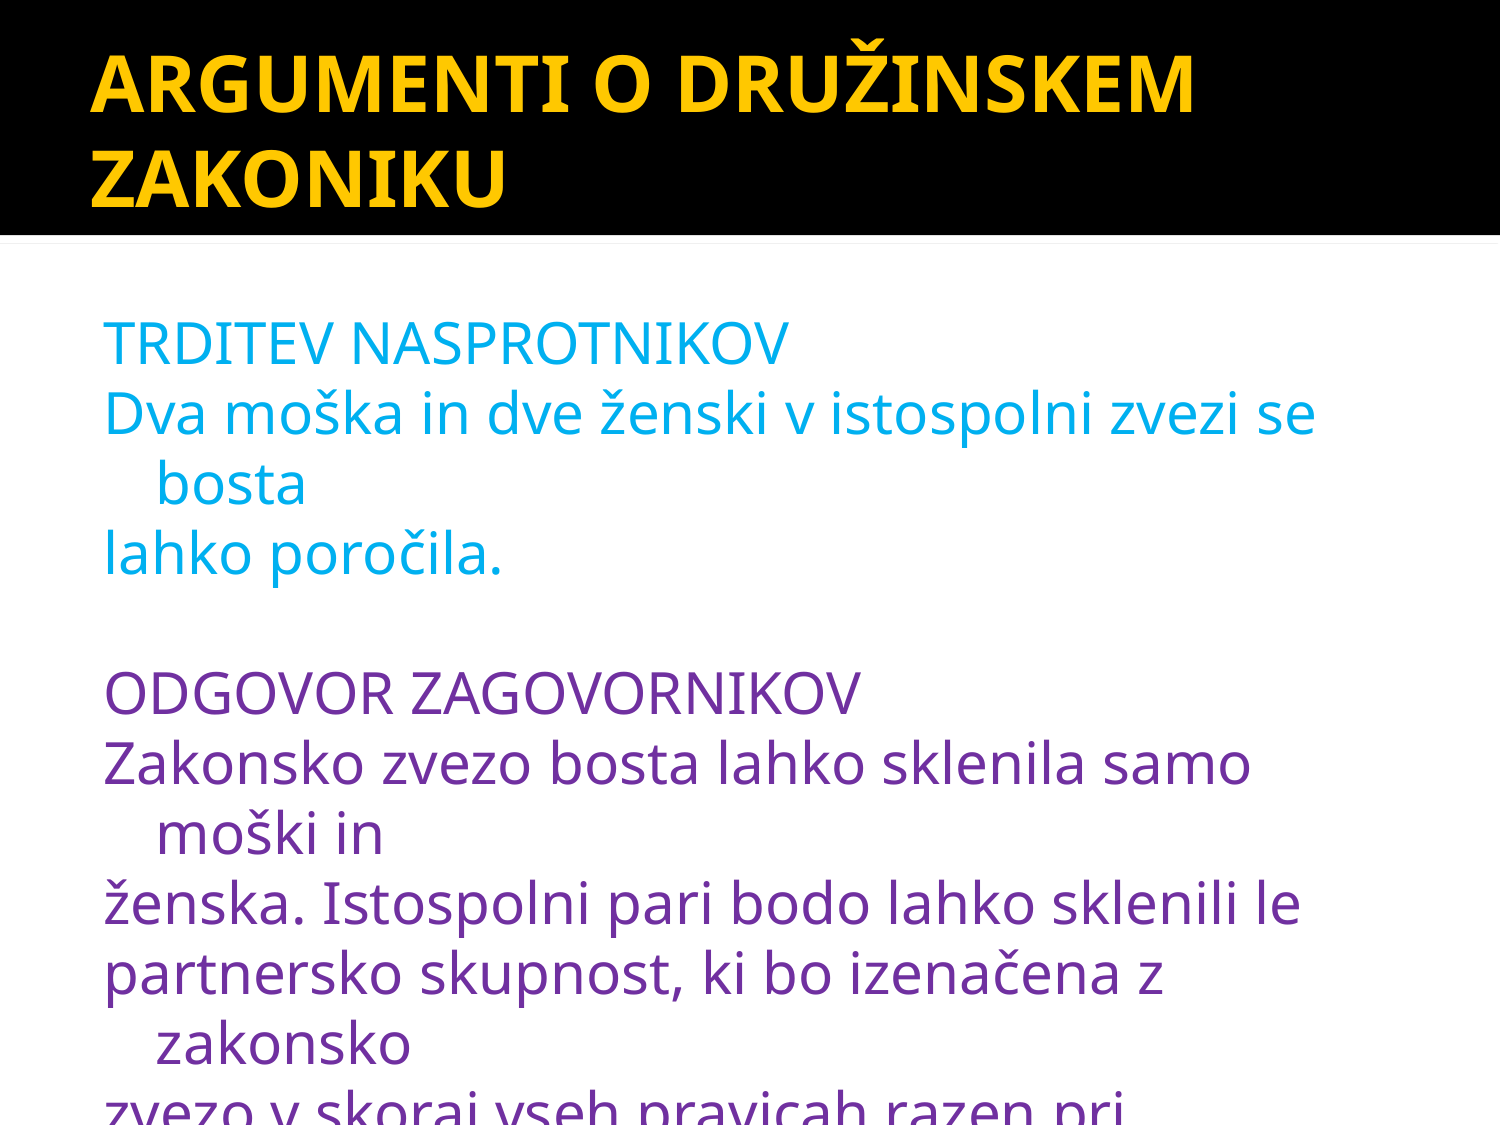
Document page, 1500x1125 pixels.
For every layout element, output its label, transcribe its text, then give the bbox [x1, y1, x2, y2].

list TRDITEV NASPROTNIKOV Dva moška in dve ženski v istospolni zvezi se bosta lahko poročila. ODGOVOR ZAGOVORNIKOV Zakonsko zvezo bosta lahko sklenila samo moški in ženska. Istospolni pari bodo lahko sklenili le partnersko skupnost, ki bo izenačena z zakonsko zvezo v skoraj vseh pravicah razen pri posvojitvi otrok. [75, 291, 1412, 1050]
title ARGUMENTI O DRUŽINSKEM ZAKONIKU [75, 25, 1425, 231]
